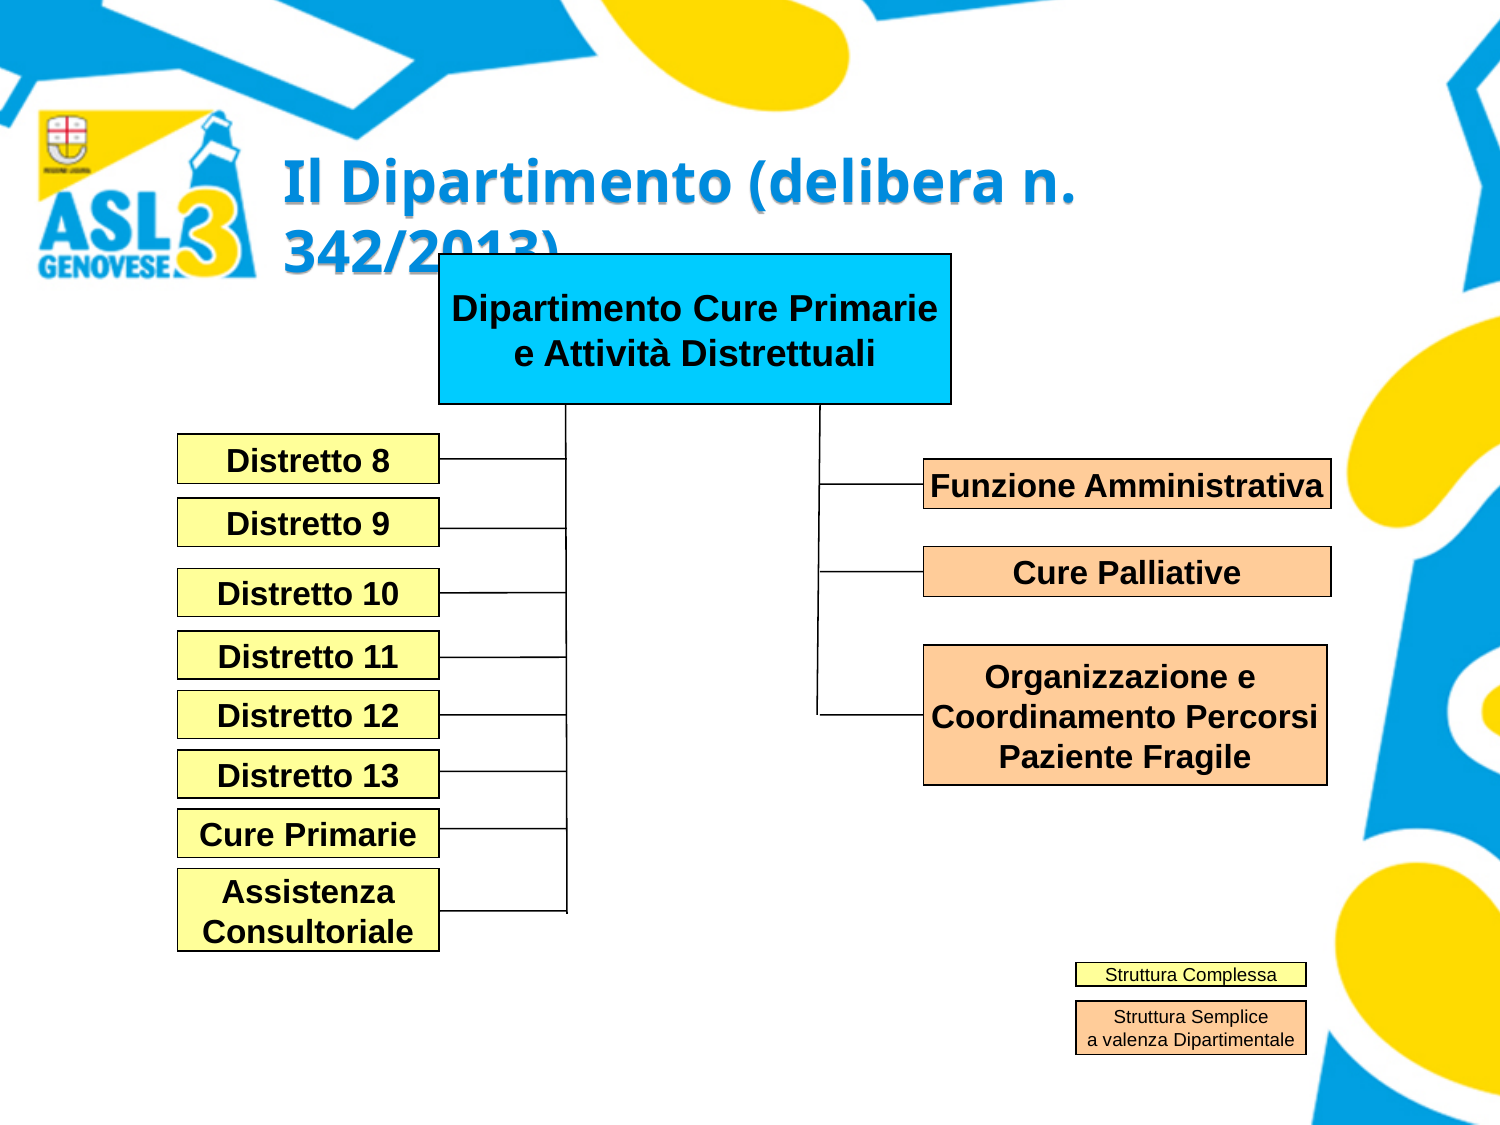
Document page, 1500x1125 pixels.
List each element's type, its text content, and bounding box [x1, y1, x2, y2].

text_box Distretto 10 [178, 568, 439, 617]
text_box Dipartimento Cure Primarie e Attività Distrettuali [439, 254, 951, 404]
text_box Organizzazione e Coordinamento Percorsi Paziente Fragile [923, 645, 1327, 785]
text_box Struttura Semplice a valenza Dipartimentale [1076, 1001, 1306, 1054]
text_box Distretto 9 [178, 498, 439, 546]
text_box Distretto 13 [178, 750, 439, 798]
title Il Dipartimento (delibera n. 342/2013) [268, 137, 1331, 253]
text_box Cure Palliative [923, 547, 1331, 596]
text_box Funzione Amministrativa [923, 459, 1331, 509]
text_box Distretto 12 [178, 690, 439, 739]
text_box Distretto 11 [178, 631, 439, 679]
text_box Cure Primarie [178, 809, 439, 857]
text_box Assistenza Consultoriale [178, 869, 439, 951]
text_box Struttura Complessa [1076, 962, 1306, 986]
text_box Distretto 8 [178, 434, 439, 484]
